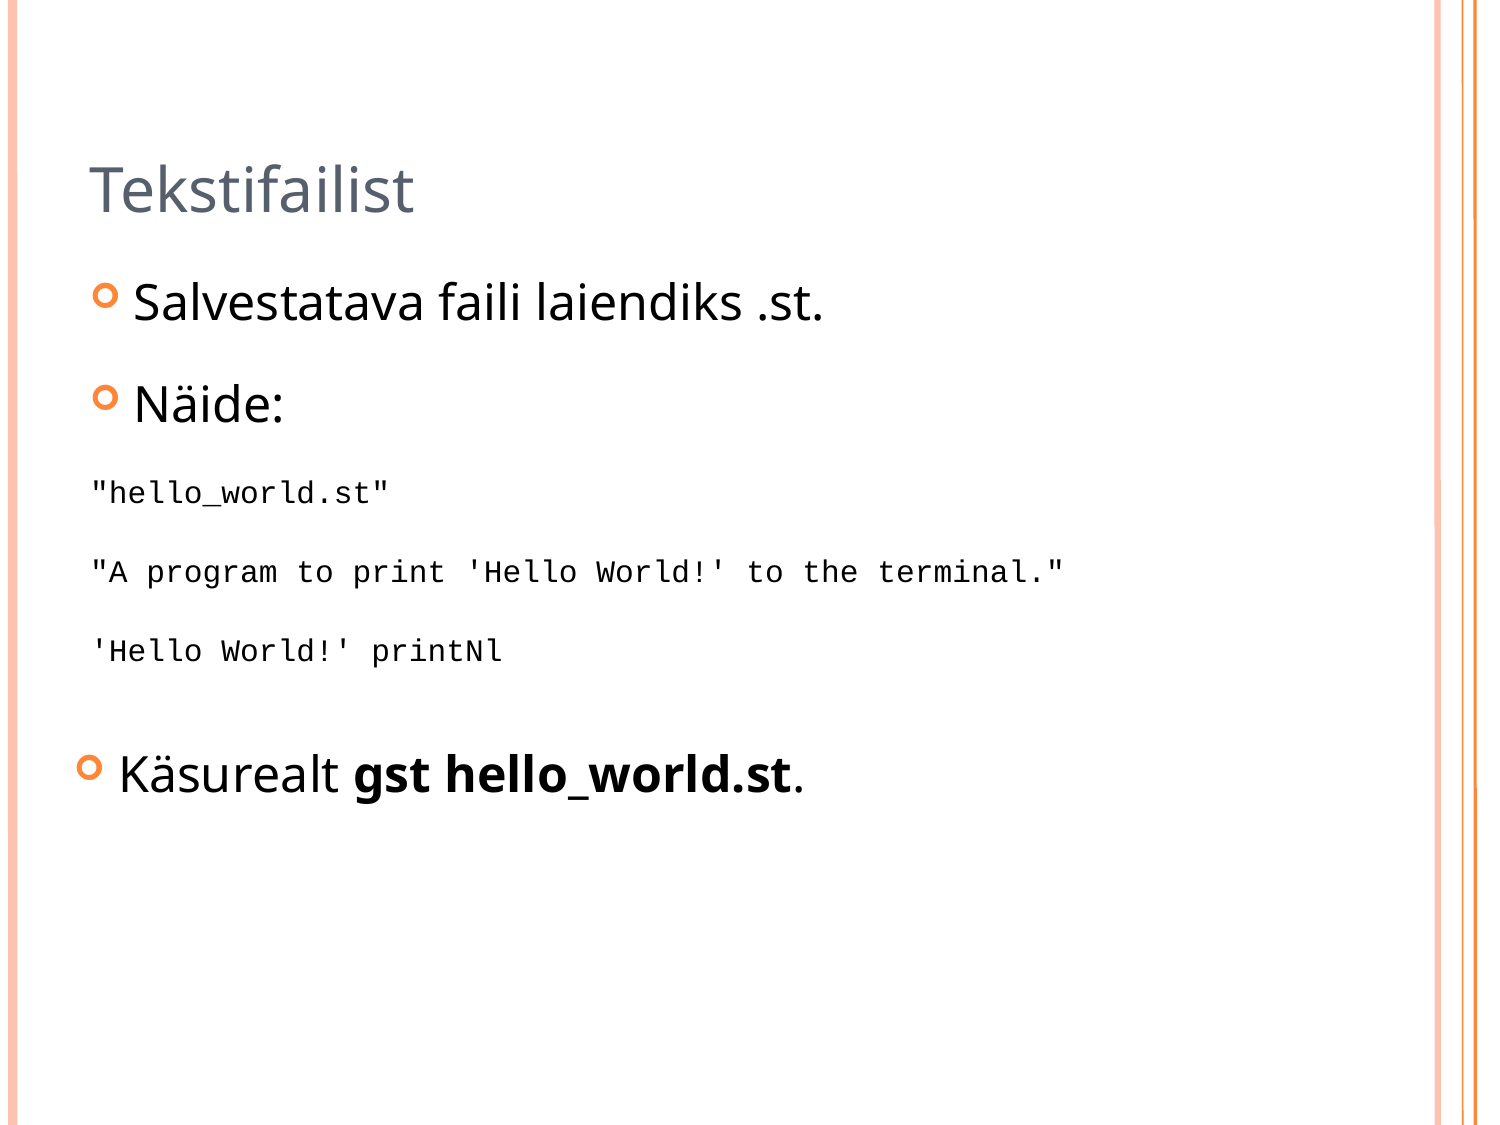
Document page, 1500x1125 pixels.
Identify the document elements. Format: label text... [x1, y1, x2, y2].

title Tekstifailist [74, 44, 1300, 233]
text_box Käsurealt gst hello_world.st. [59, 734, 1378, 839]
list Salvestatava faili laiendiks .st. Näide: "hello_world.st" "A program to print 'Hello World!' to the terminal." 'Hello World!' printNl [74, 262, 1394, 981]
